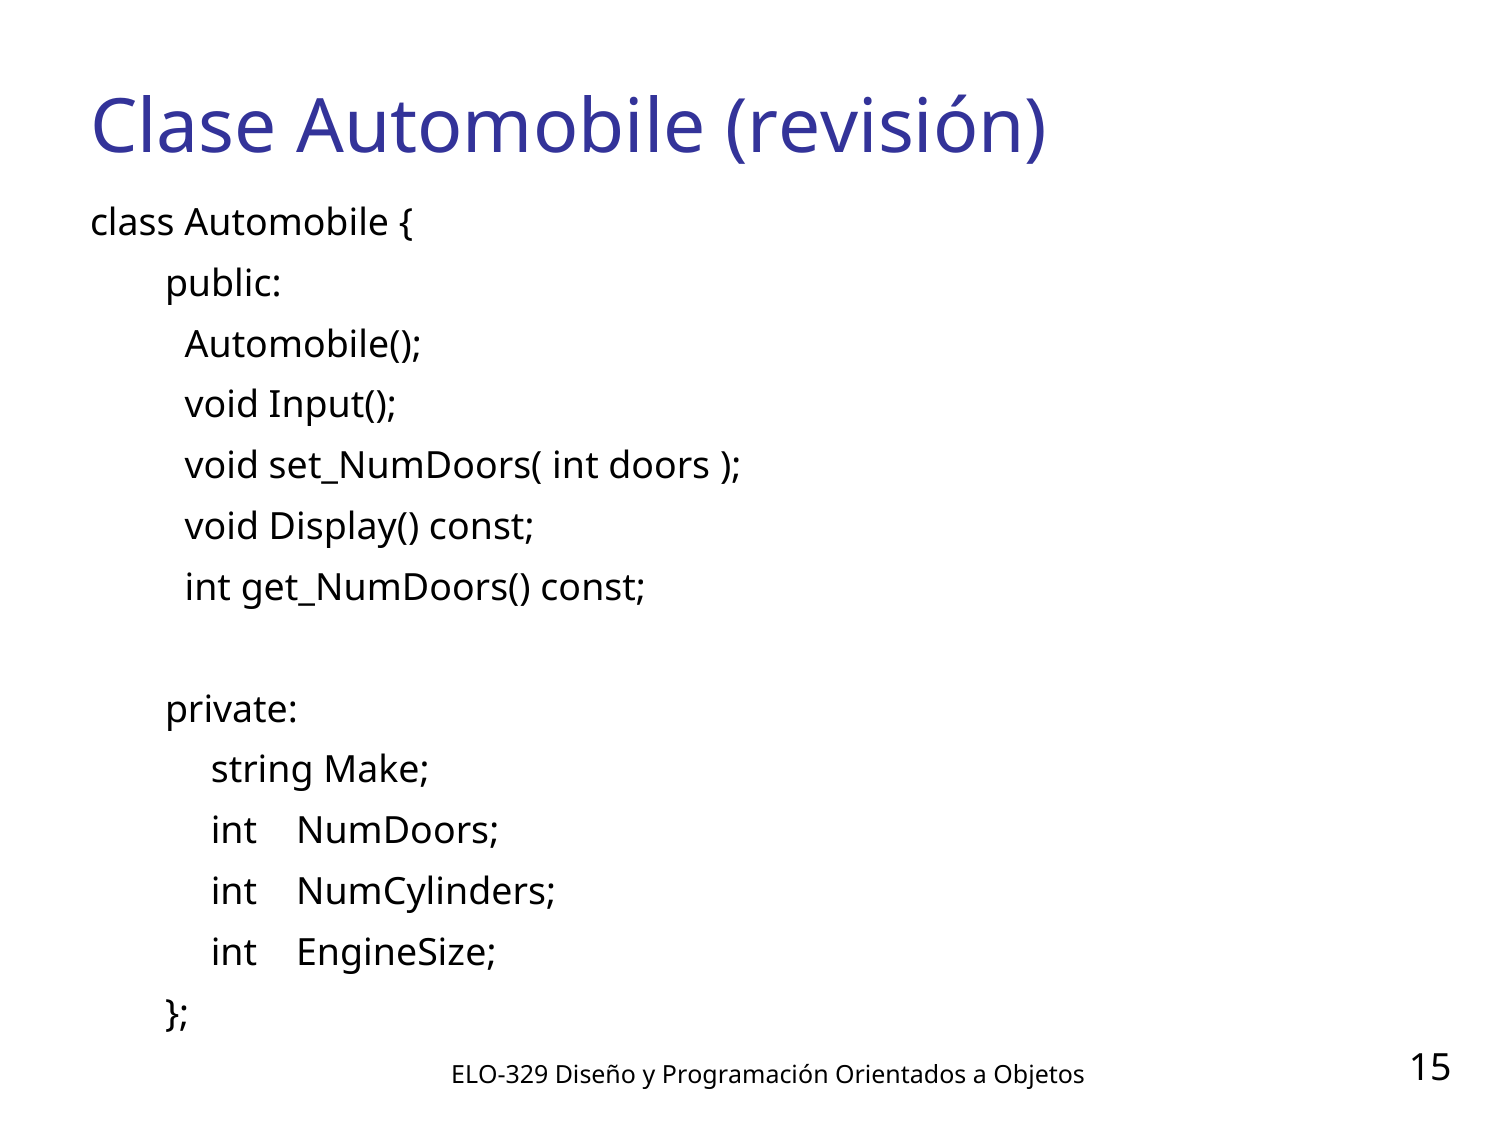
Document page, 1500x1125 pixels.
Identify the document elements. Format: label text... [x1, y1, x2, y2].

title Clase Automobile (revisión)‏ [75, 4, 1500, 183]
list class Automobile { public: Automobile(); void Input(); void set_NumDoors( int doors ); void Display() const; int get_NumDoors() const; private: string Make; int NumDoors; int NumCylinders; int EngineSize; }; [75, 187, 1462, 1008]
